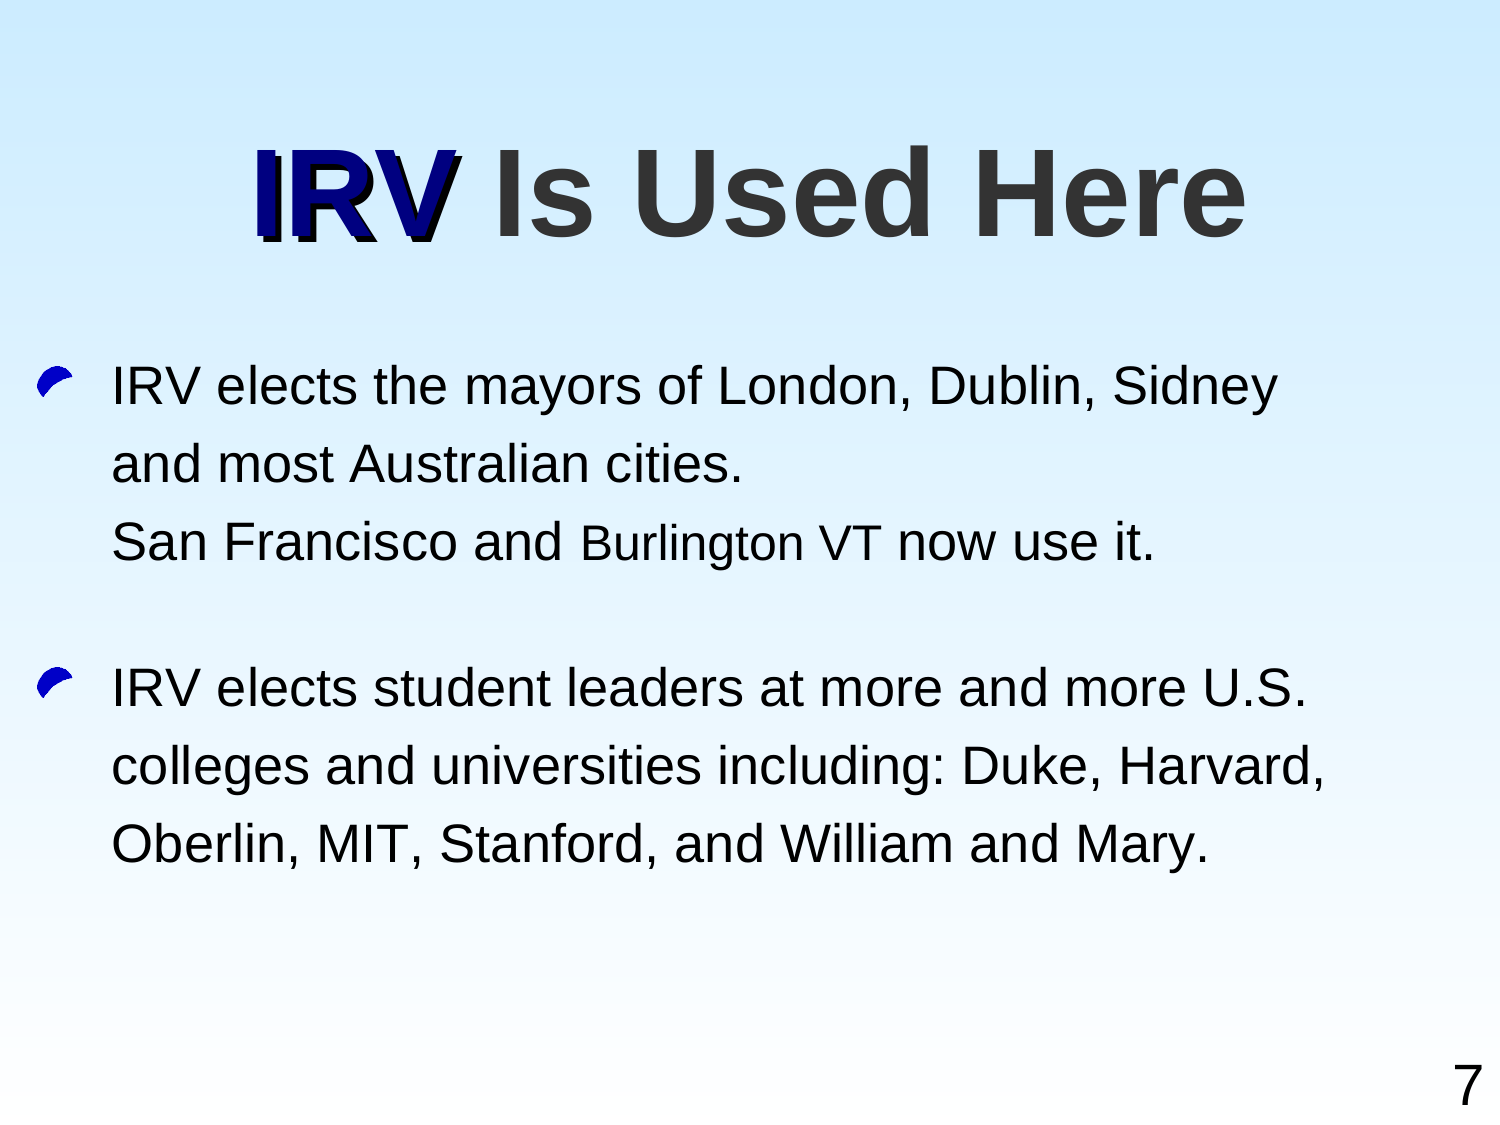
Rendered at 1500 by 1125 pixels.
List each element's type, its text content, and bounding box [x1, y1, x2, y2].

title IRV Is Used Here [0, 110, 1500, 277]
text_box IRV elects the mayors of London, Dublin, Sidney and most Australian cities. San Francisco and Burlington VT now use it. IRV elects student leaders at more and more U.S. colleges and universities including: Duke, Harvard, Oberlin, MIT, Stanford, and William and Mary. [0, 337, 1500, 923]
picture [36, 363, 76, 403]
picture [36, 664, 76, 704]
text_box 5 [1400, 1039, 1500, 1125]
